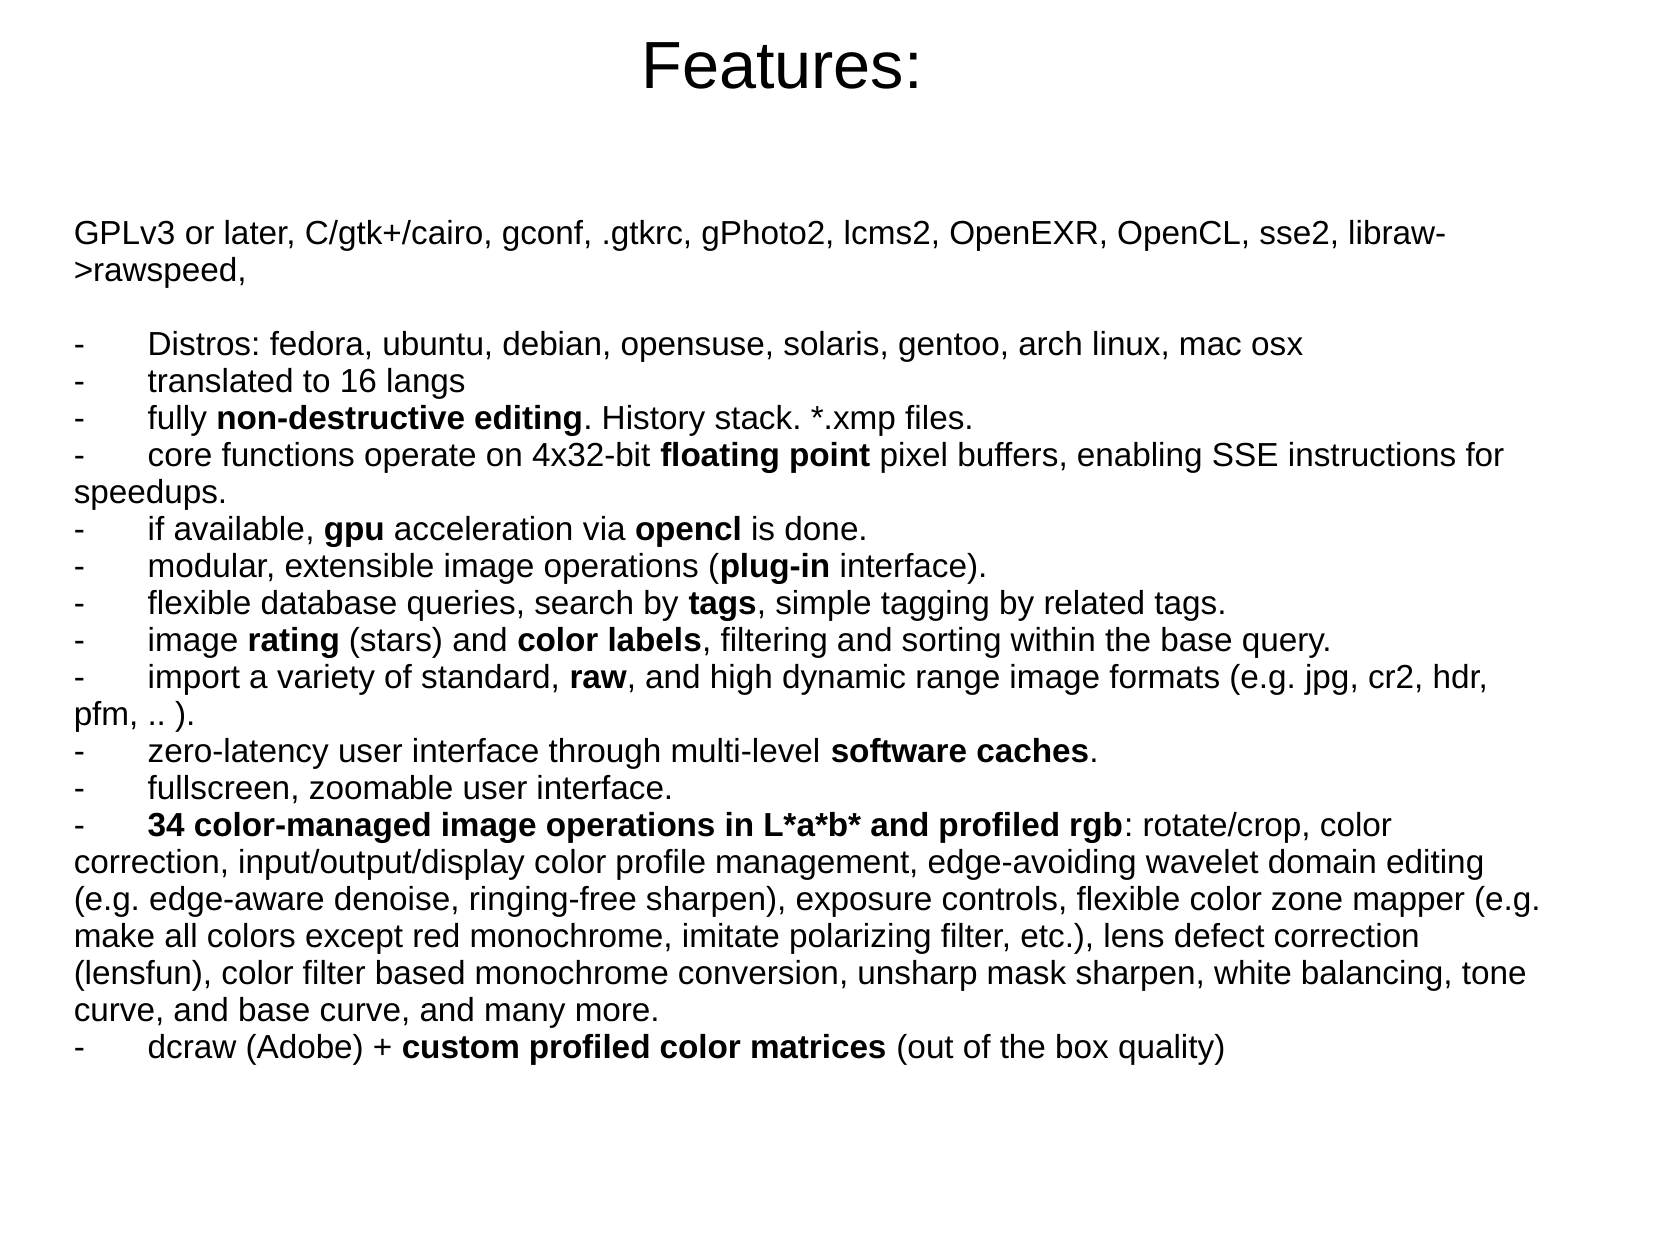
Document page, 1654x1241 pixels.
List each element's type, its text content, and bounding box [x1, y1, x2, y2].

text_box GPLv3 or later, С/gtk+/cairo, gconf, .gtkrc, gPhoto2, lcms2, OpenEXR, OpenCL, sse2, libraw->rawspeed, - Distros: fedora, ubuntu, debian, opensuse, solaris, gentoo, arch linux, mac osx - translated to 16 langs - fully non-destructive editing. History stack. *.xmp files. - core functions operate on 4x32-bit floating point pixel buffers, enabling SSE instructions for speedups. - if available, gpu acceleration via opencl is done. - modular, extensible image operations (plug-in interface). - flexible database queries, search by tags, simple tagging by related tags. - image rating (stars) and color labels, filtering and sorting within the base query. - import a variety of standard, raw, and high dynamic range image formats (e.g. jpg, cr2, hdr, pfm, .. ). - zero-latency user interface through multi-level software caches. - fullscreen, zoomable user interface. - 34 color-managed image operations in L*a*b* and profiled rgb: rotate/crop, color correction, input/output/display color profile management, edge-avoiding wavelet domain editing (e.g. edge-aware denoise, ringing-free sharpen), exposure controls, flexible color zone mapper (e.g. make all colors except red monochrome, imitate polarizing filter, etc.), lens defect correction (lensfun), color filter based monochrome conversion, unsharp mask sharpen, white balancing, tone curve, and base curve, and many more. - dcraw (Adobe) + custom profiled color matrices (out of the box quality) [59, 206, 1565, 1241]
text_box Features: [442, 21, 1123, 111]
